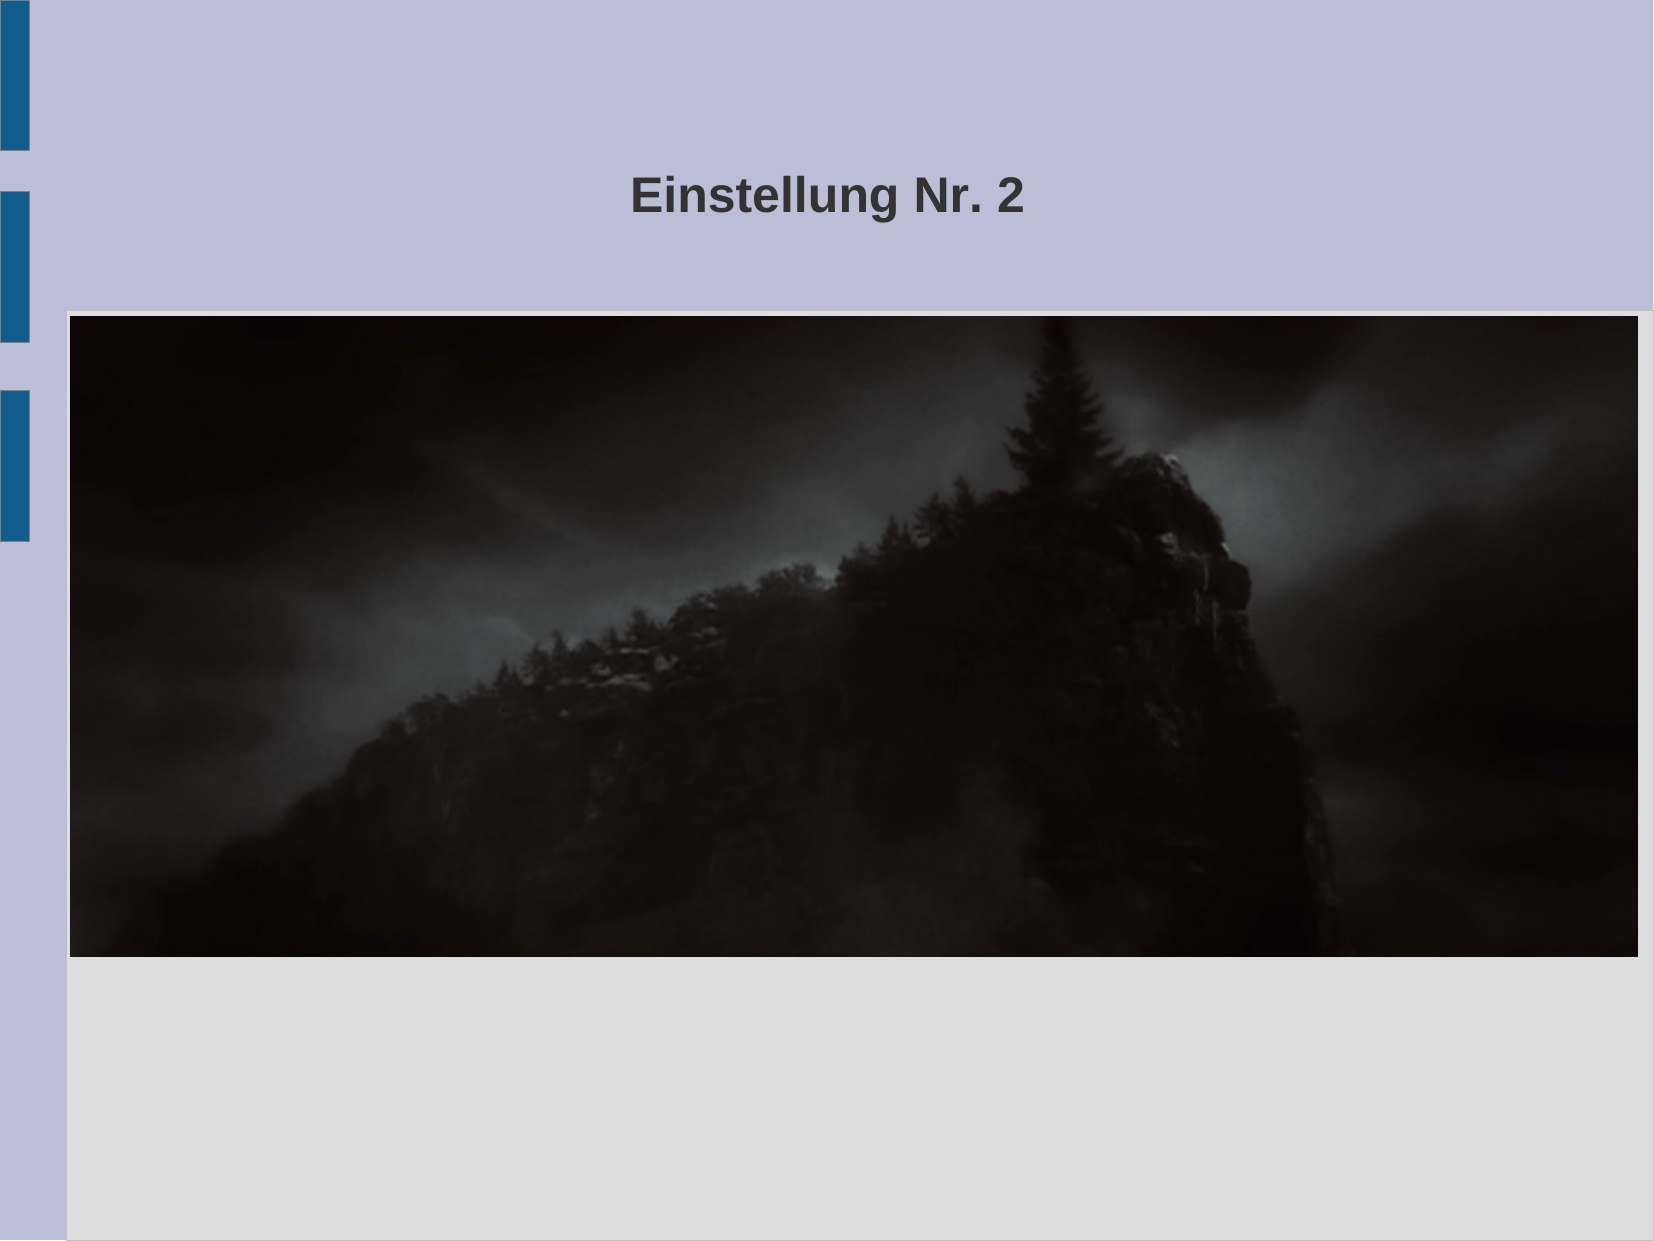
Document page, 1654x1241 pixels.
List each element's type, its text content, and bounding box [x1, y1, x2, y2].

title Einstellung Nr. 2 [121, 91, 1534, 299]
picture [70, 316, 1638, 957]
